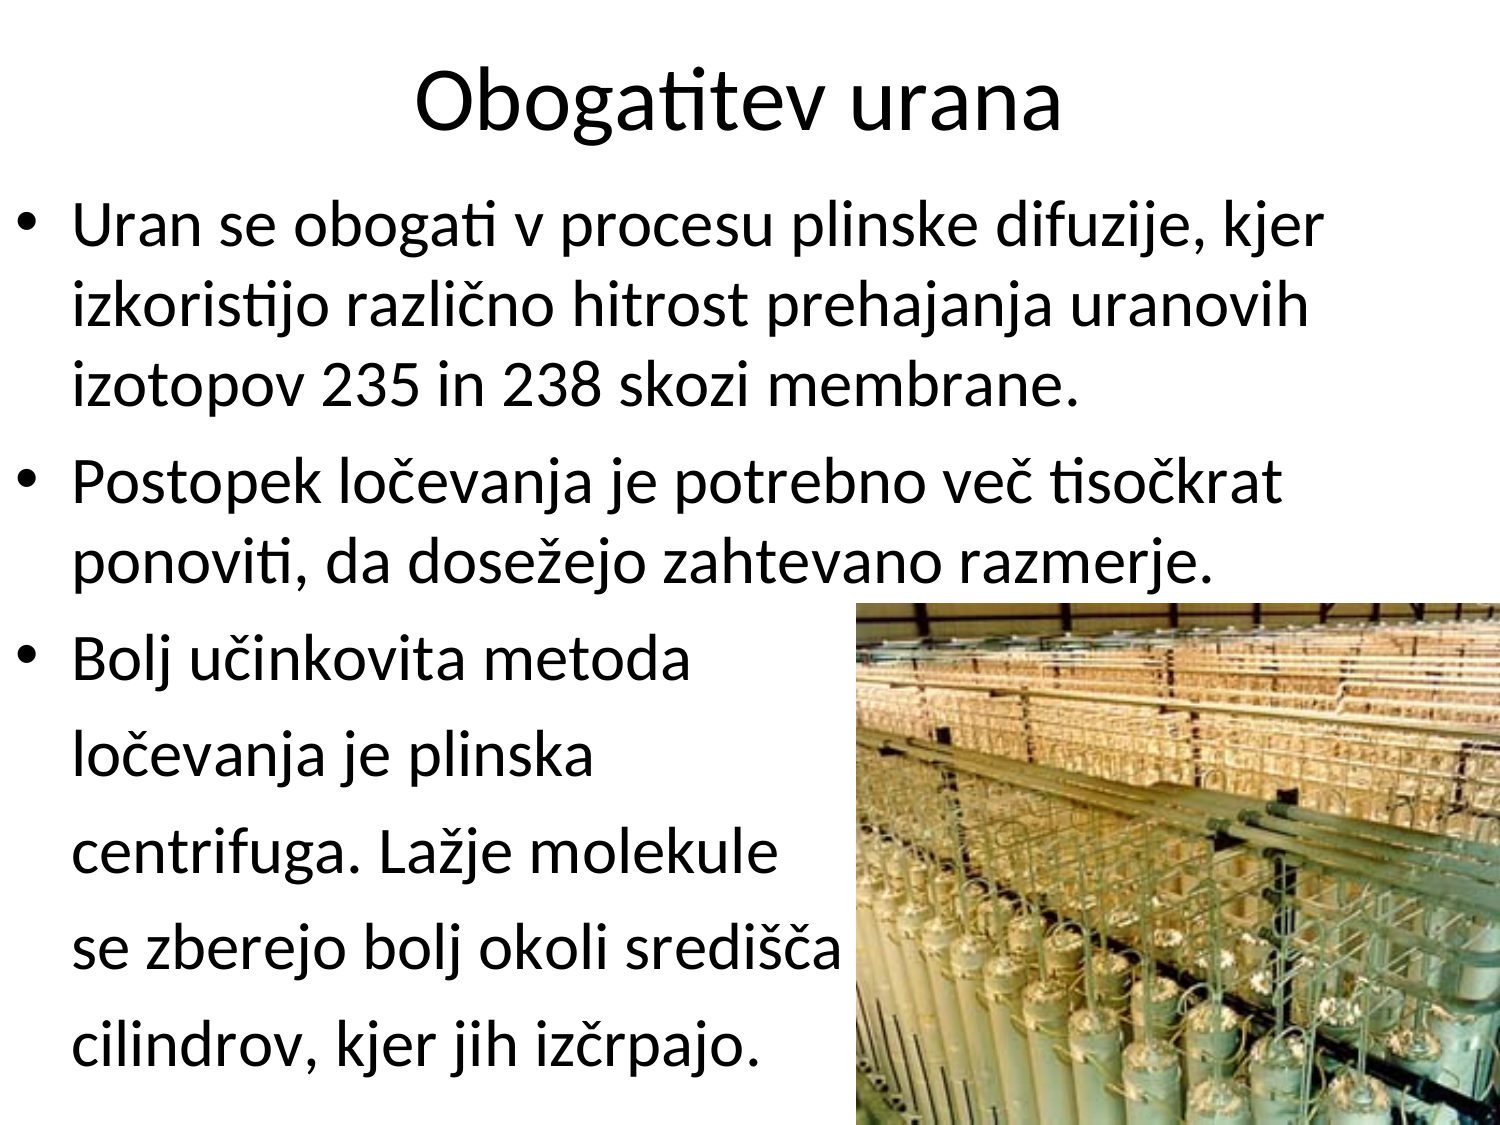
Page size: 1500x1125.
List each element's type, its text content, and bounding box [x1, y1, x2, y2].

picture [856, 603, 1500, 1125]
text_box Obogatitev urana [64, 0, 1415, 172]
text_box Uran se obogati v procesu plinske difuzije, kjer izkoristijo različno hitrost prehajanja uranovih izotopov 235 in 238 skozi membrane. Postopek ločevanja je potrebno več tisočkrat ponoviti, da dosežejo zahtevano razmerje. Bolj učinkovita metoda ločevanja je plinska centrifuga. Lažje molekule se zberejo bolj okoli središča cilindrov, kjer jih izčrpajo. [0, 172, 1500, 1125]
